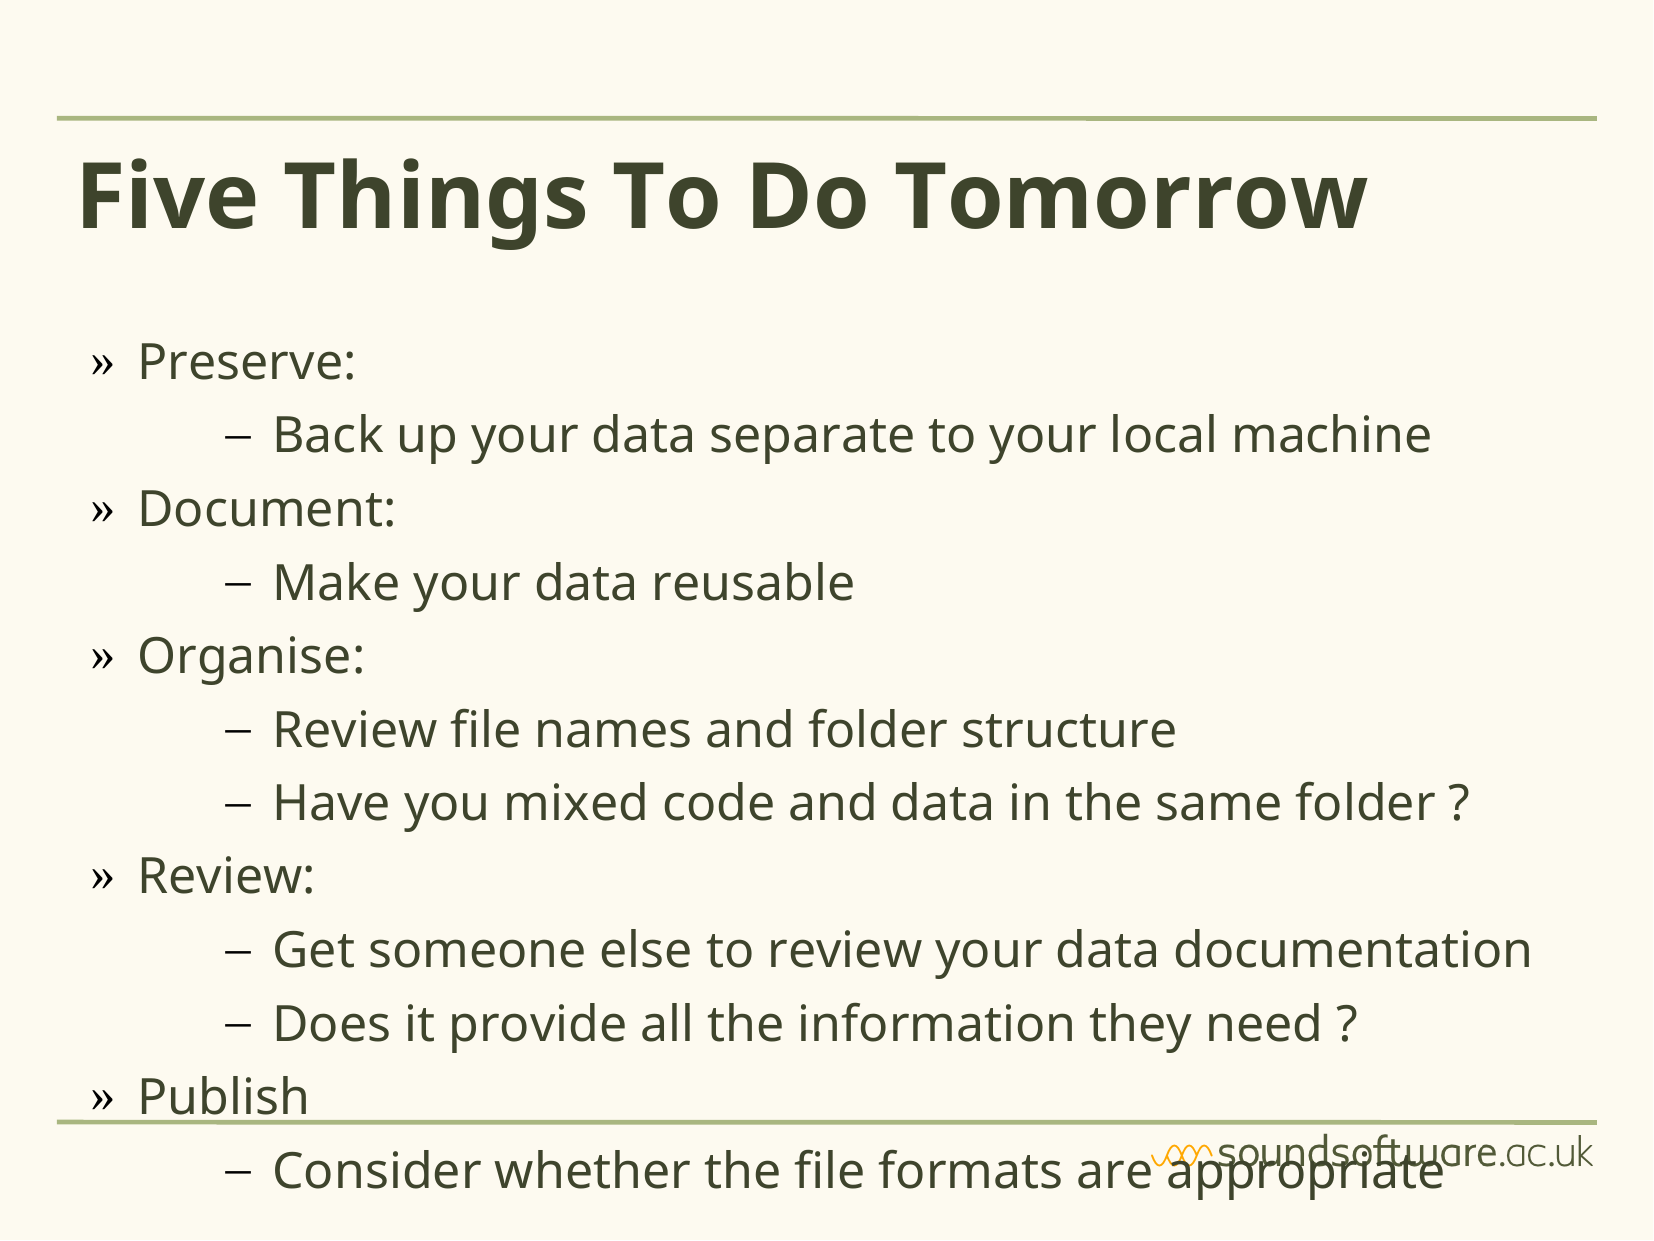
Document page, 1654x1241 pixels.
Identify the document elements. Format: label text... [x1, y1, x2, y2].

list Preserve: Back up your data separate to your local machine Document: Make your data reusable Organise: Review file names and folder structure Have you mixed code and data in the same folder ? Review: Get someone else to review your data documentation Does it provide all the information they need ? Publish Consider whether the file formats are appropriate [59, 321, 1594, 1207]
title Five Things To Do Tomorrow [59, 109, 1594, 274]
